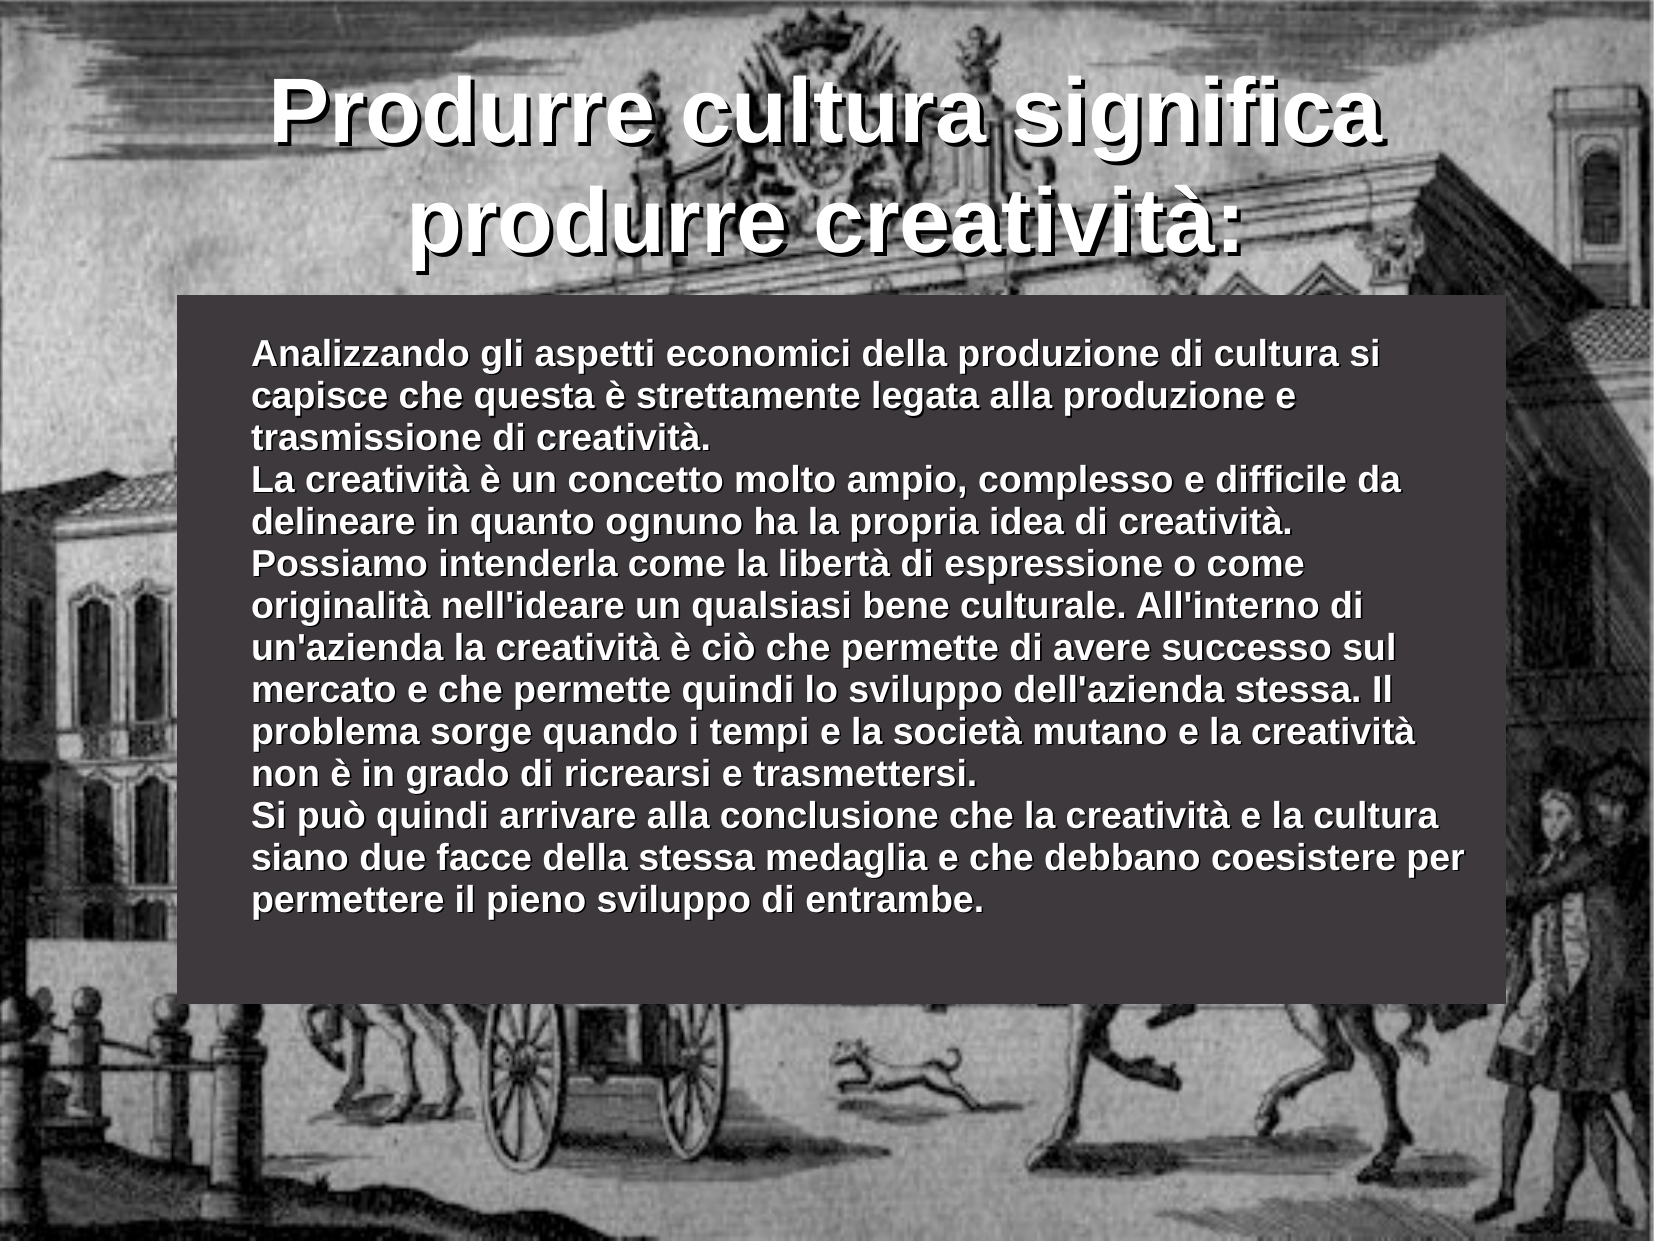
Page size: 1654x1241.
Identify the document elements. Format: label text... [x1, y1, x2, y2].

picture [177, 295, 1506, 1004]
title Produrre cultura significa produrre creatività: [82, 50, 1571, 256]
text_box Analizzando gli aspetti economici della produzione di cultura si capisce che questa è strettamente legata alla produzione e trasmissione di creatività. La creatività è un concetto molto ampio, complesso e difficile da delineare in quanto ognuno ha la propria idea di creatività. Possiamo intenderla come la libertà di espressione o come originalità nell'ideare un qualsiasi bene culturale. All'interno di un'azienda la creatività è ciò che permette di avere successo sul mercato e che permette quindi lo sviluppo dell'azienda stessa. Il problema sorge quando i tempi e la società mutano e la creatività non è in grado di ricrearsi e trasmettersi. Si può quindi arrivare alla conclusione che la creatività e la cultura siano due facce della stessa medaglia e che debbano coesistere per permettere il pieno sviluppo di entrambe. [236, 324, 1506, 945]
